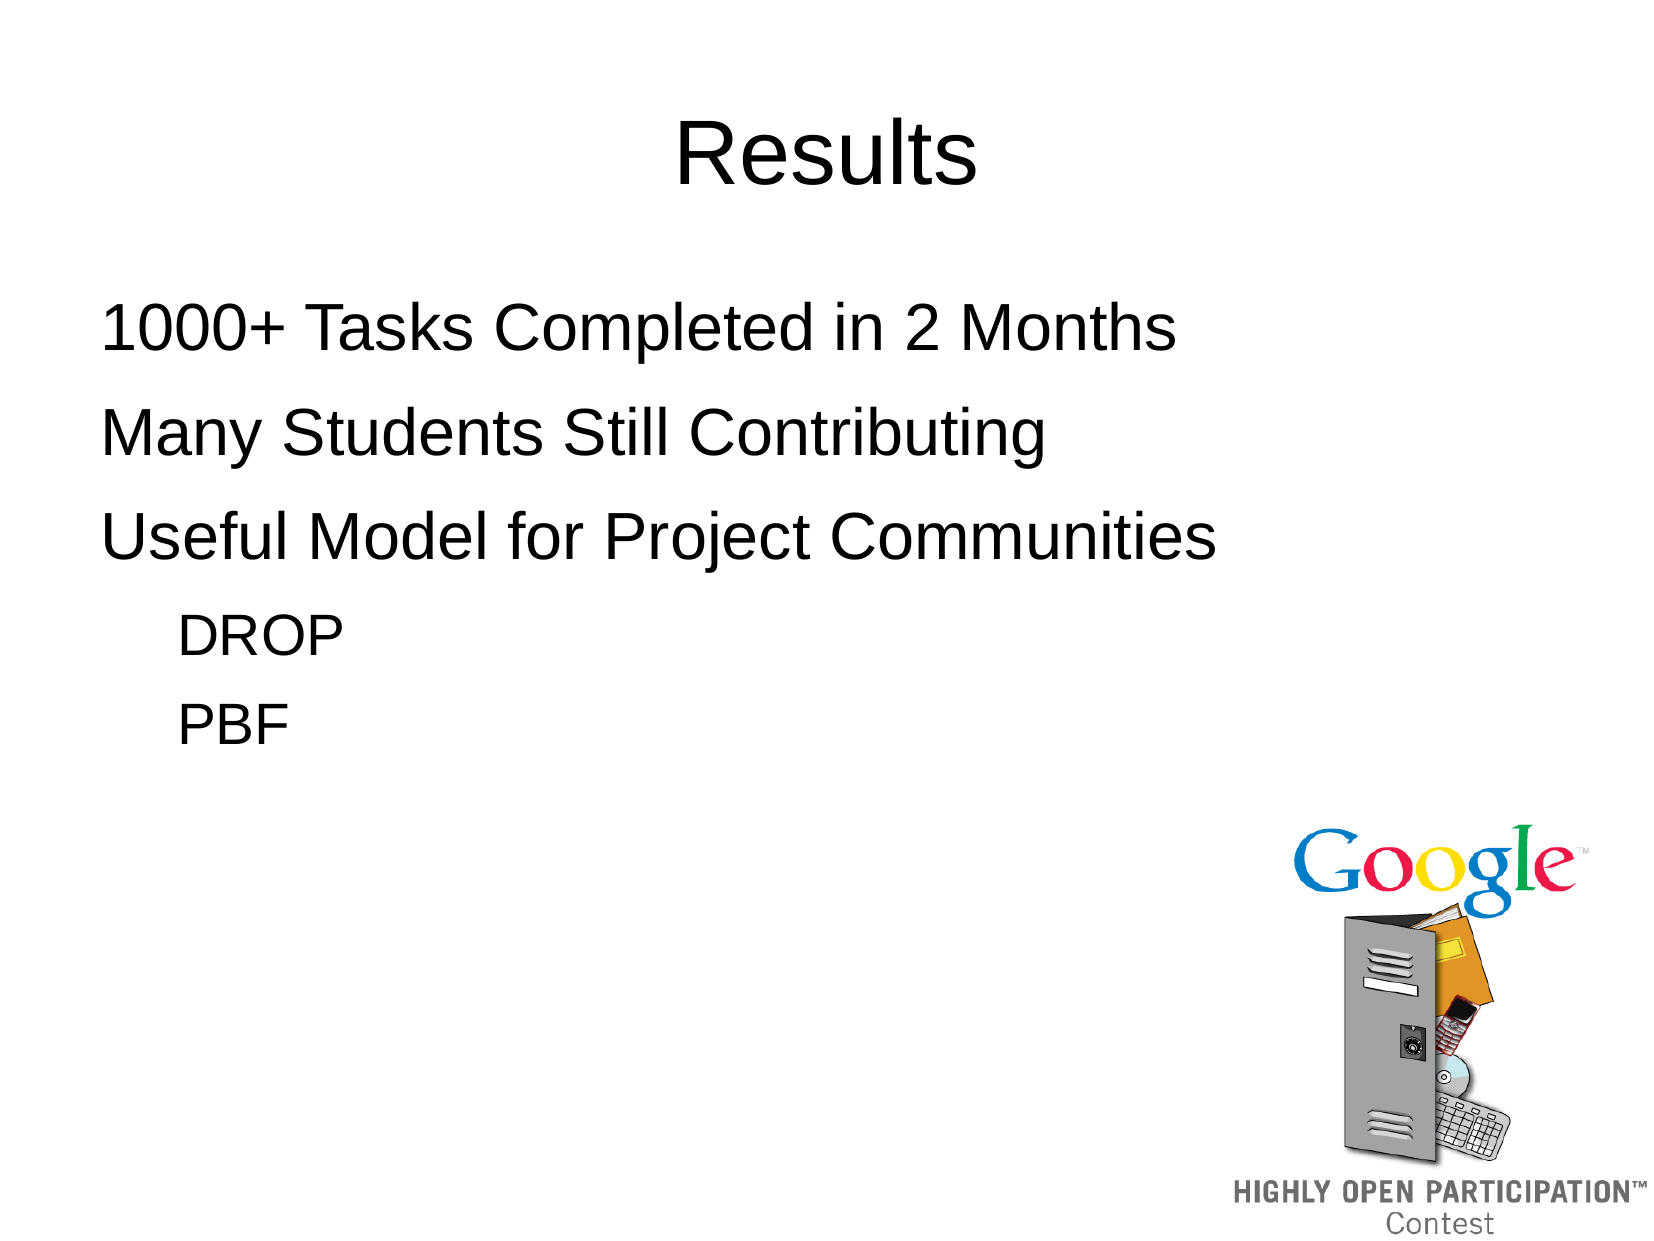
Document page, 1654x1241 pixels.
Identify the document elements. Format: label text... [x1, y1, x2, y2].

picture [1231, 824, 1648, 1241]
title Results [82, 56, 1571, 250]
list 1000+ Tasks Completed in 2 Months Many Students Still Contributing Useful Model for Project Communities DROP PBF [82, 290, 1571, 1094]
